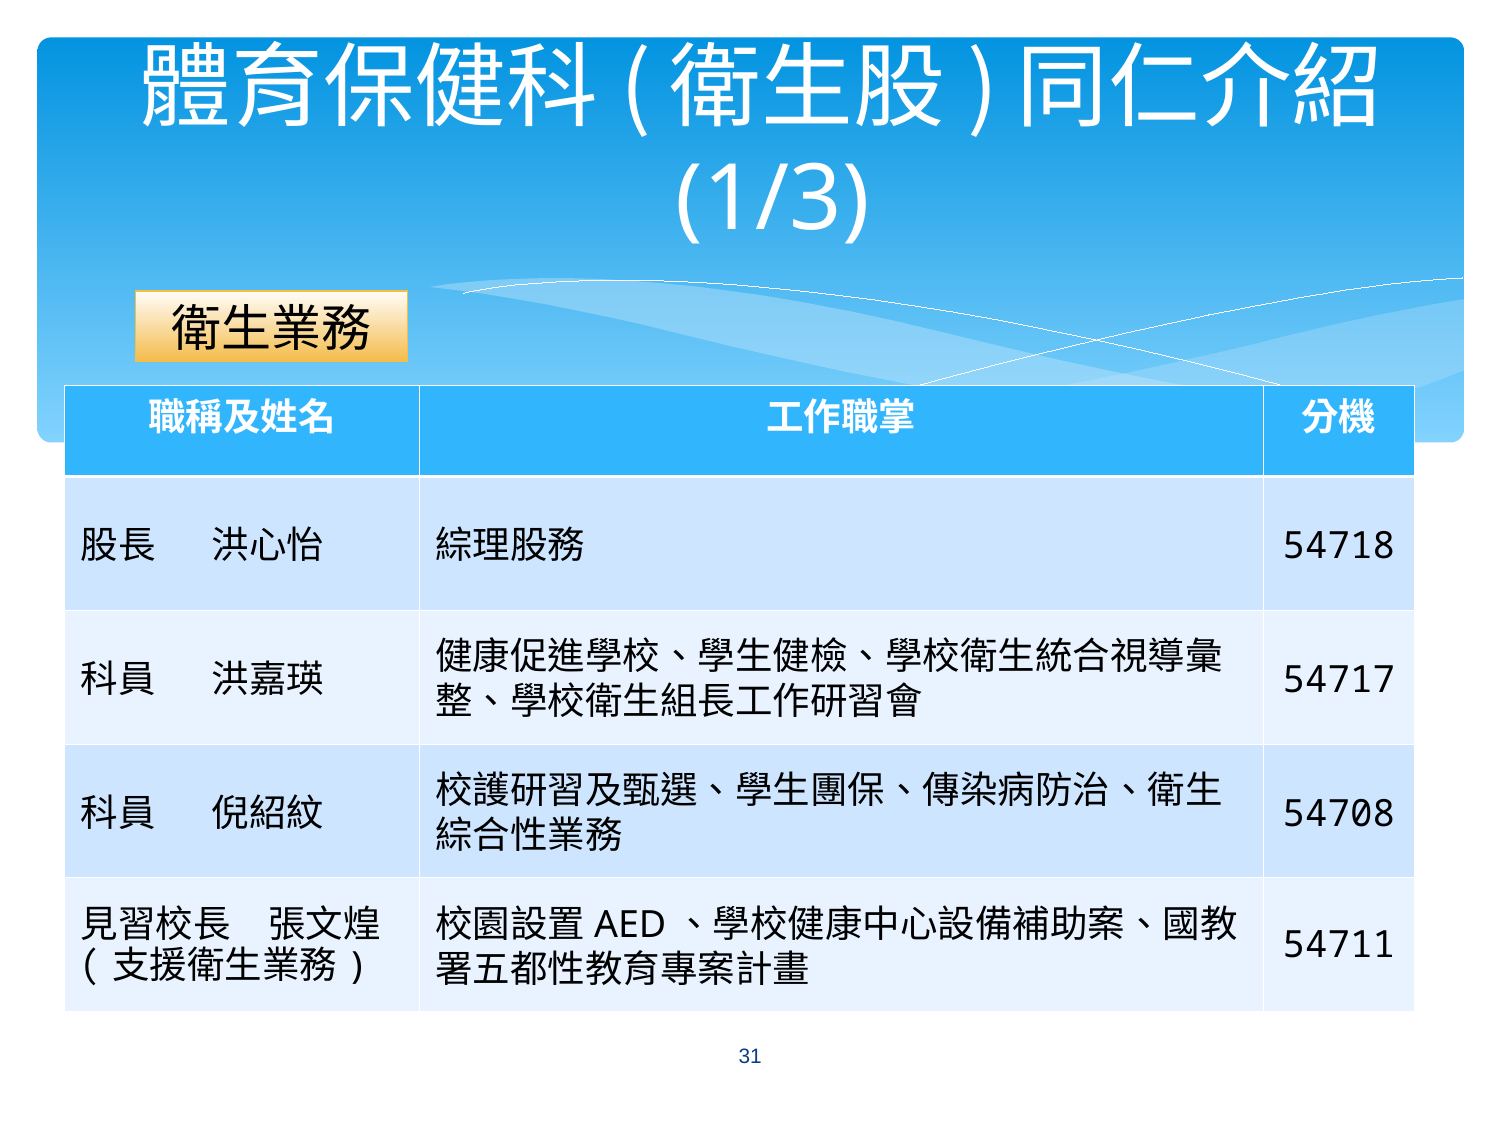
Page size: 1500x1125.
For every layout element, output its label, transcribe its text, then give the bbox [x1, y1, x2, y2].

table_header 職稱及姓名 [65, 386, 419, 475]
table_cell 綜理股務 [420, 478, 1263, 610]
table_cell 股長 洪心怡 [65, 478, 419, 610]
table_cell 54717 [1264, 611, 1414, 744]
table_cell 校護研習及甄選、學生團保、傳染病防治、衛生綜合性業務 [420, 745, 1263, 877]
table_cell 54711 [1264, 878, 1414, 1011]
table_cell 54708 [1264, 745, 1414, 877]
table_cell 科員 倪紹紋 [65, 745, 419, 877]
table_header 分機 [1264, 386, 1414, 475]
title 體育保健科(衛生股)同仁介紹(1/3) [75, 55, 1471, 220]
table_cell 見習校長 張文煌 (支援衛生業務) [65, 878, 419, 1011]
table_cell 校園設置AED、學校健康中心設備補助案、國教署五都性教育專案計畫 [420, 878, 1263, 1011]
table_cell 健康促進學校、學生健檢、學校衛生統合視導彙整、學校衛生組長工作研習會 [420, 611, 1263, 744]
table_header 工作職掌 [420, 386, 1263, 475]
text_box 衛生業務 [135, 290, 408, 362]
table_cell 54718 [1264, 478, 1414, 610]
table_cell 科員 洪嘉瑛 [65, 611, 419, 744]
text_box <number> [654, 1025, 846, 1086]
